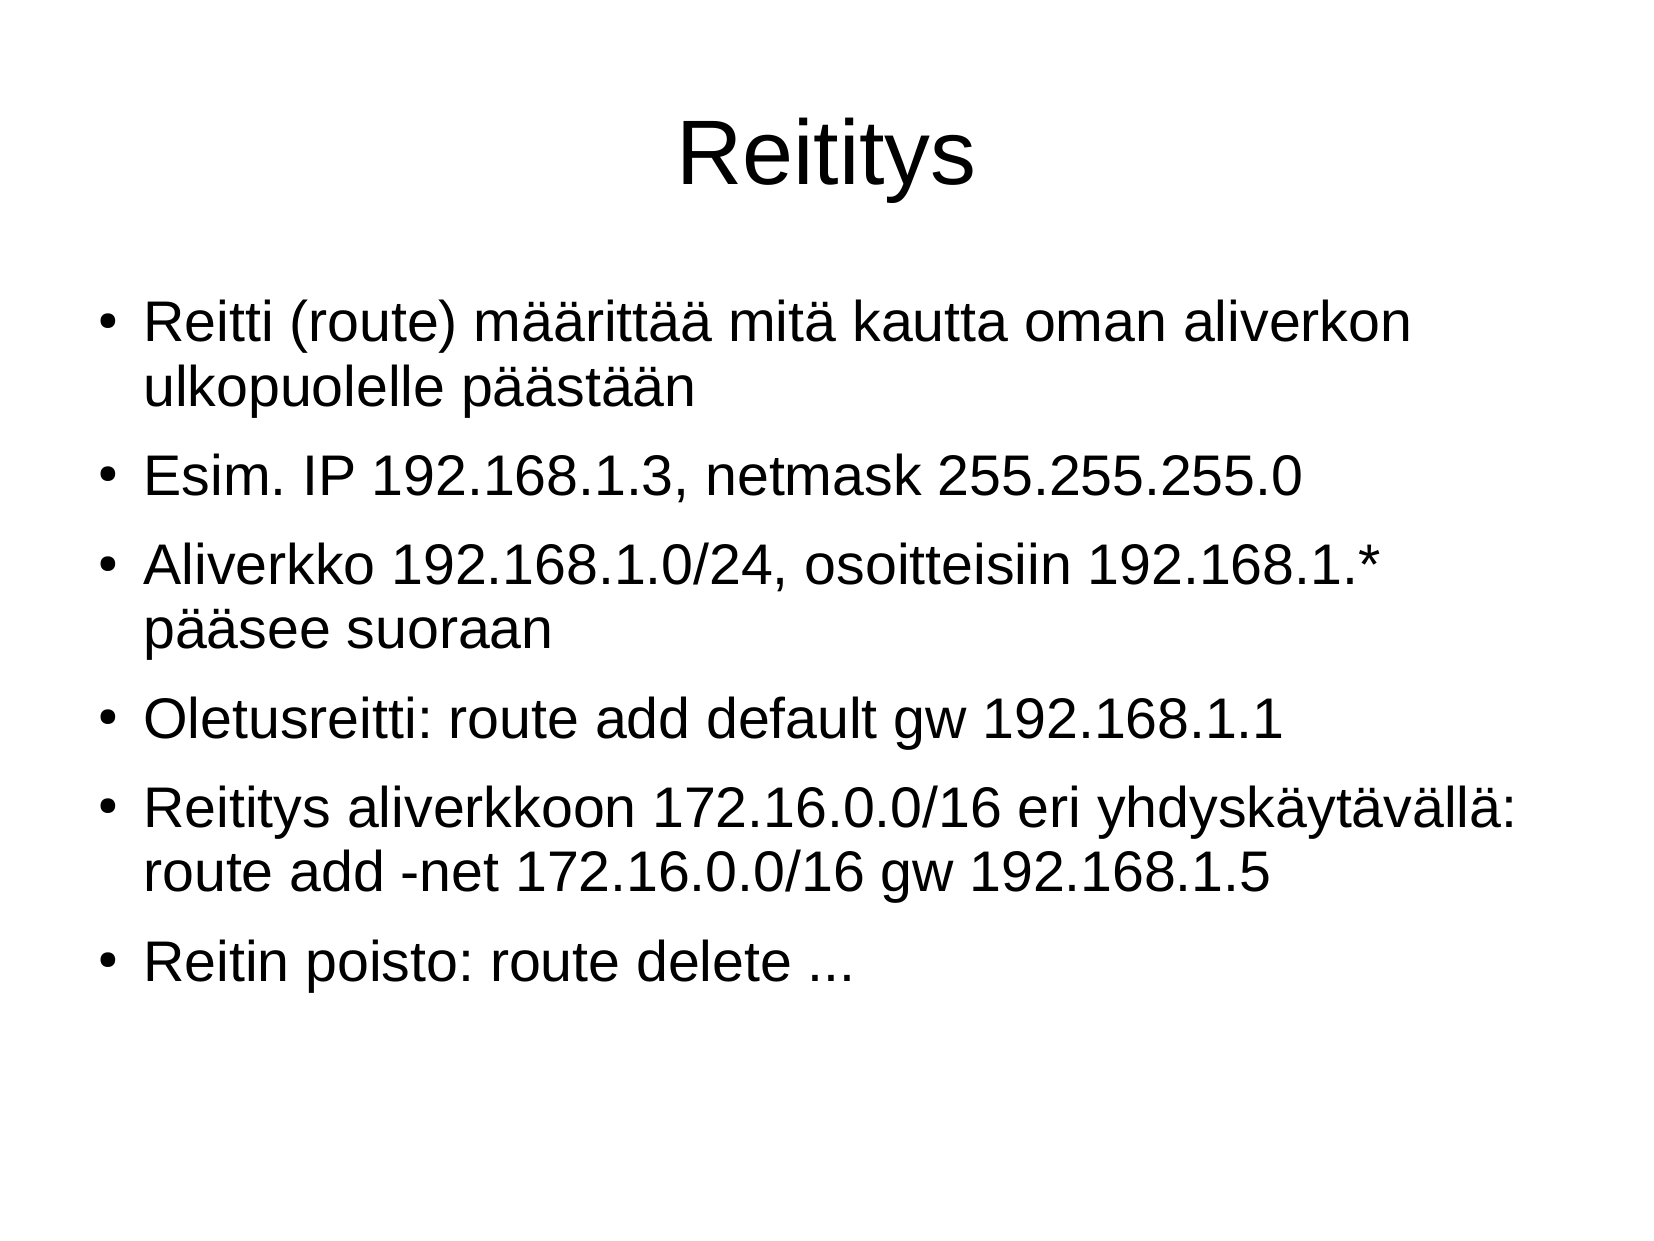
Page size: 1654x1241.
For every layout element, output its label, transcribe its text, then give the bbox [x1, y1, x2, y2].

list Reitti (route) määrittää mitä kautta oman aliverkon ulkopuolelle päästään Esim. IP 192.168.1.3, netmask 255.255.255.0 Aliverkko 192.168.1.0/24, osoitteisiin 192.168.1.* pääsee suoraan Oletusreitti: route add default gw 192.168.1.1 Reititys aliverkkoon 172.16.0.0/16 eri yhdyskäytävällä: route add -net 172.16.0.0/16 gw 192.168.1.5 Reitin poisto: route delete ... [82, 290, 1571, 1010]
title Reititys [82, 49, 1571, 257]
